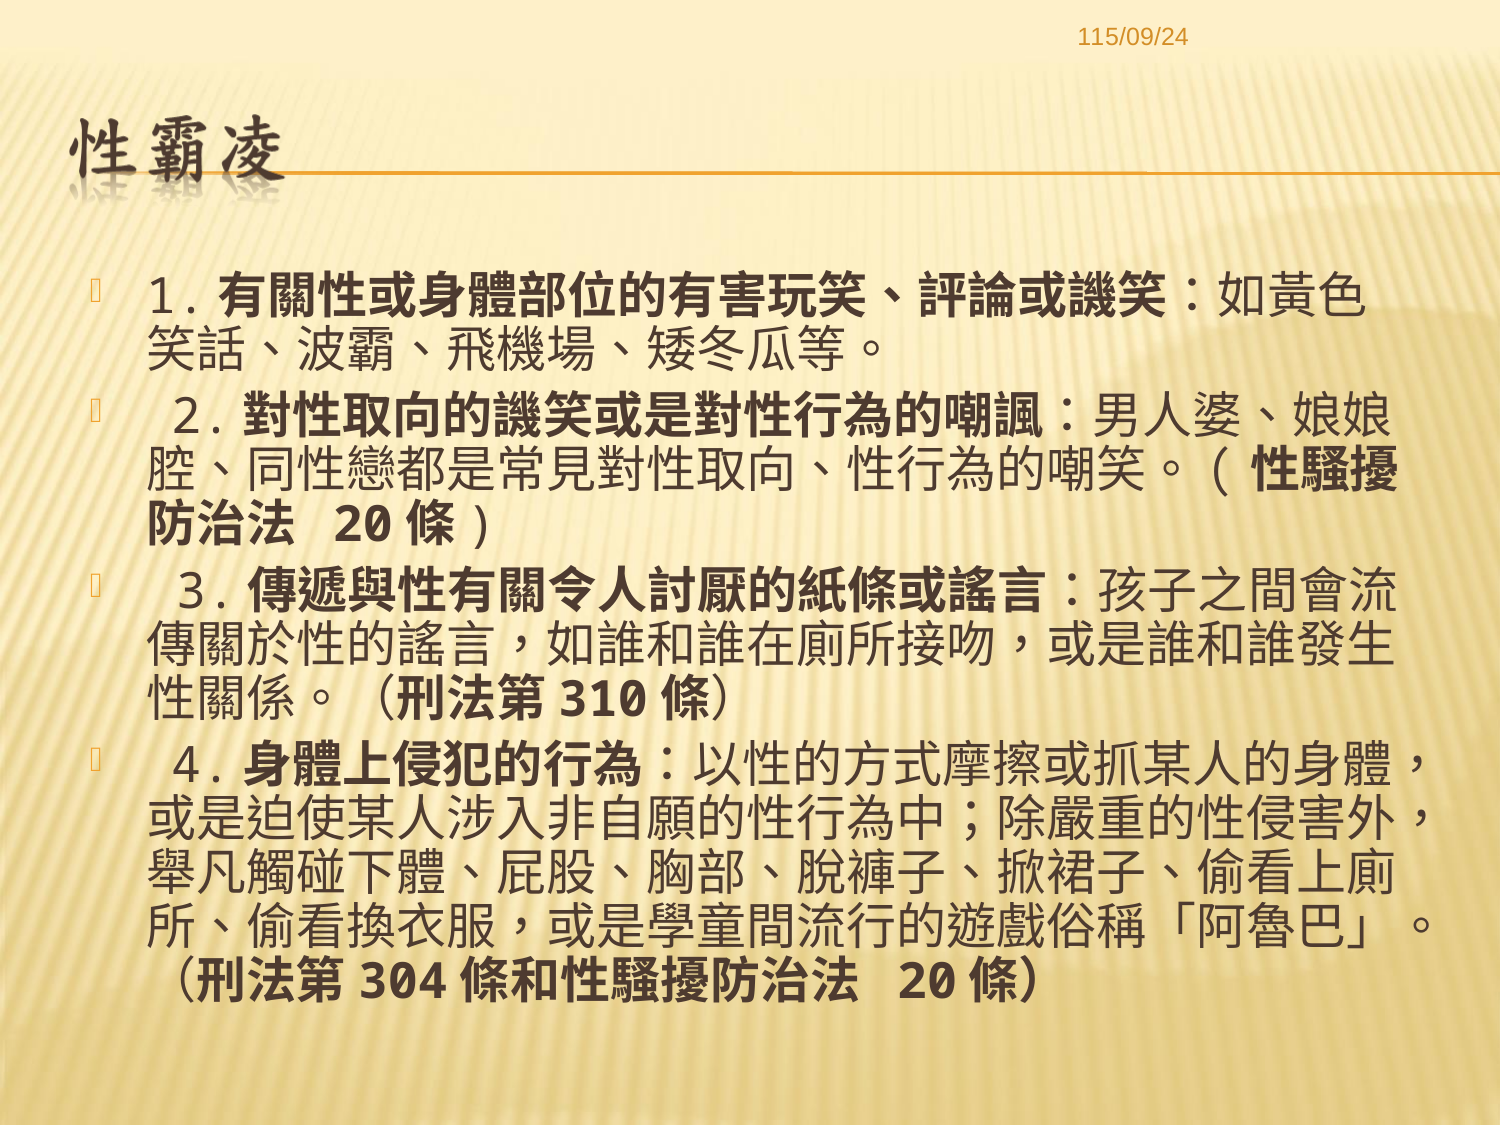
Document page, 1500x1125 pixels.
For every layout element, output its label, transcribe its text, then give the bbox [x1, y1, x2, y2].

text_box 111/03/15 [1062, 12, 1476, 60]
list 1.有關性或身體部位的有害玩笑、評論或譏笑：如黃色笑話、波霸、飛機場、矮冬瓜等。 2.對性取向的譏笑或是對性行為的嘲諷：男人婆、娘娘腔、同性戀都是常見對性取向、性行為的嘲笑。(性騷擾防治法 20條) 3.傳遞與性有關令人討厭的紙條或謠言：孩子之間會流傳關於性的謠言，如誰和誰在廁所接吻，或是誰和誰發生性關係。（刑法第310條） 4.身體上侵犯的行為：以性的方式摩擦或抓某人的身體，或是迫使某人涉入非自願的性行為中；除嚴重的性侵害外，舉凡觸碰下體、屁股、胸部、脫褲子、掀裙子、偷看上廁所、偷看換衣服，或是學童間流行的遊戲俗稱「阿魯巴」。（刑法第304條和性騷擾防治法 20條） [75, 262, 1426, 1094]
picture [0, 0, 1500, 1125]
